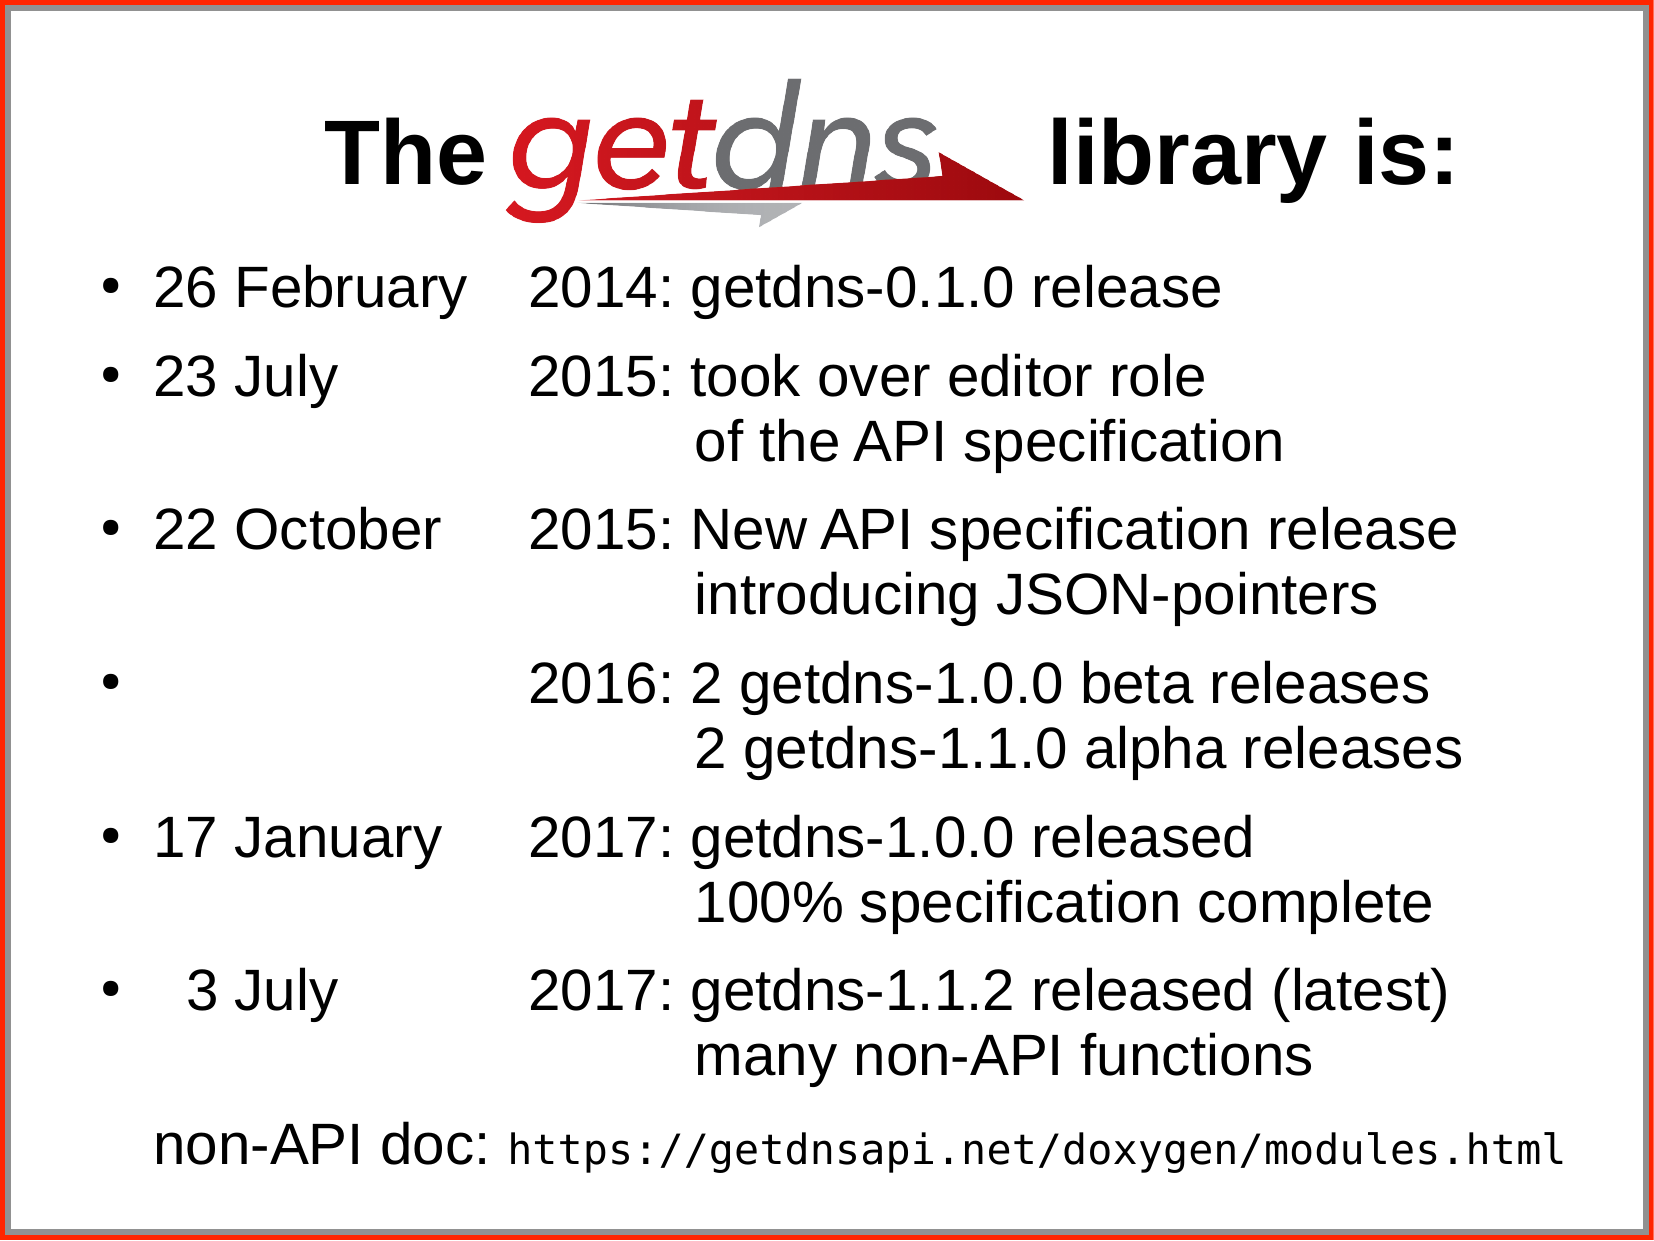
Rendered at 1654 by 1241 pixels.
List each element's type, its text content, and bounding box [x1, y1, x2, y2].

title The library is: [324, 49, 1642, 257]
list 26 February 2014: getdns-0.1.0 release 23 July 2015: took over editor role of the API specification 22 October 2015: New API specification release introducing JSON-pointers 2016: 2 getdns-1.0.0 beta releases 2 getdns-1.1.0 alpha releases 17 January 2017: getdns-1.0.0 released 100% specification complete 3 July 2017: getdns-1.1.2 released (latest) many non-API functions non-API doc: https://getdnsapi.net/doxygen/modules.html [82, 254, 1654, 1228]
